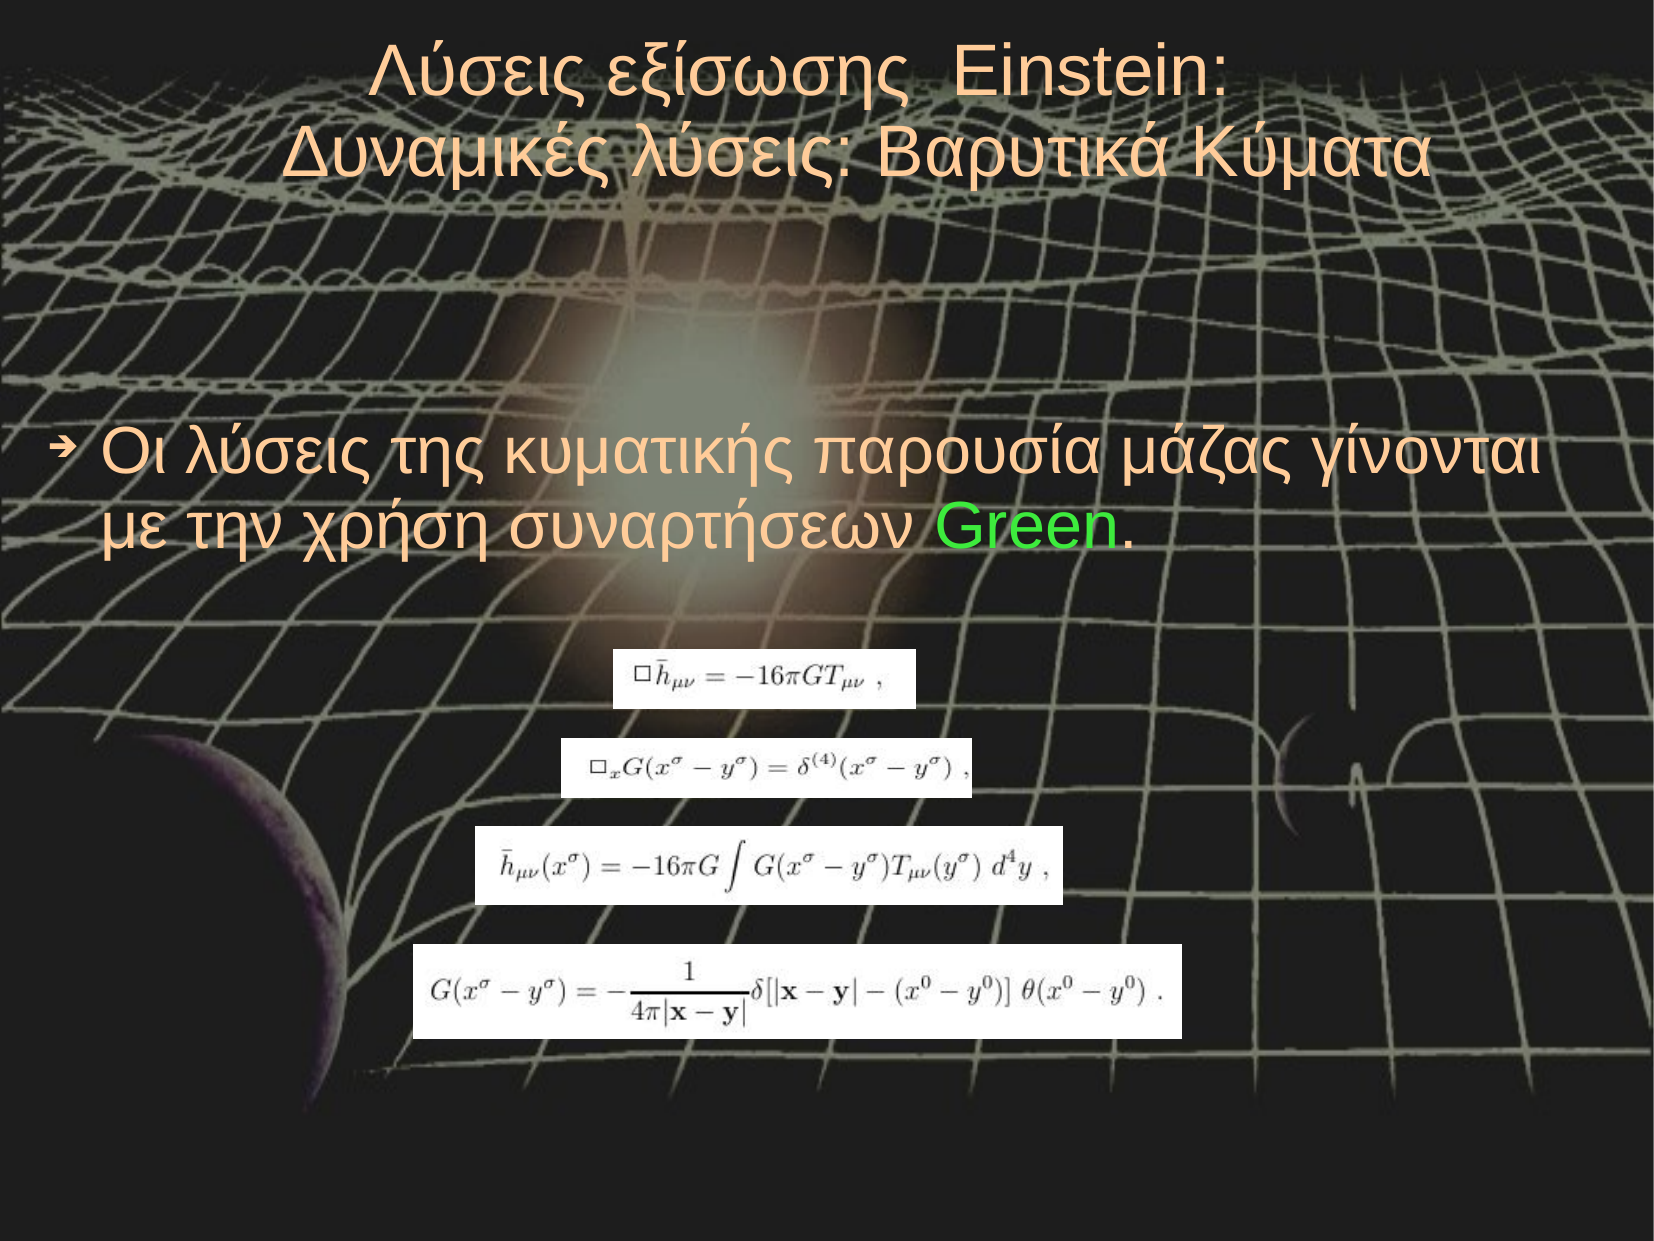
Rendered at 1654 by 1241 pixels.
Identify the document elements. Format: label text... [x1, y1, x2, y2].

list Οι λύσεις της κυματικής παρουσία μάζας γίνονται με την χρήση συναρτήσεων Green. [29, 413, 1625, 1198]
title Λύσεις εξίσωσης Einstein: Δυναμικές λύσεις: Βαρυτικά Κύματα [0, 14, 1625, 207]
picture [0, 0, 1654, 1241]
